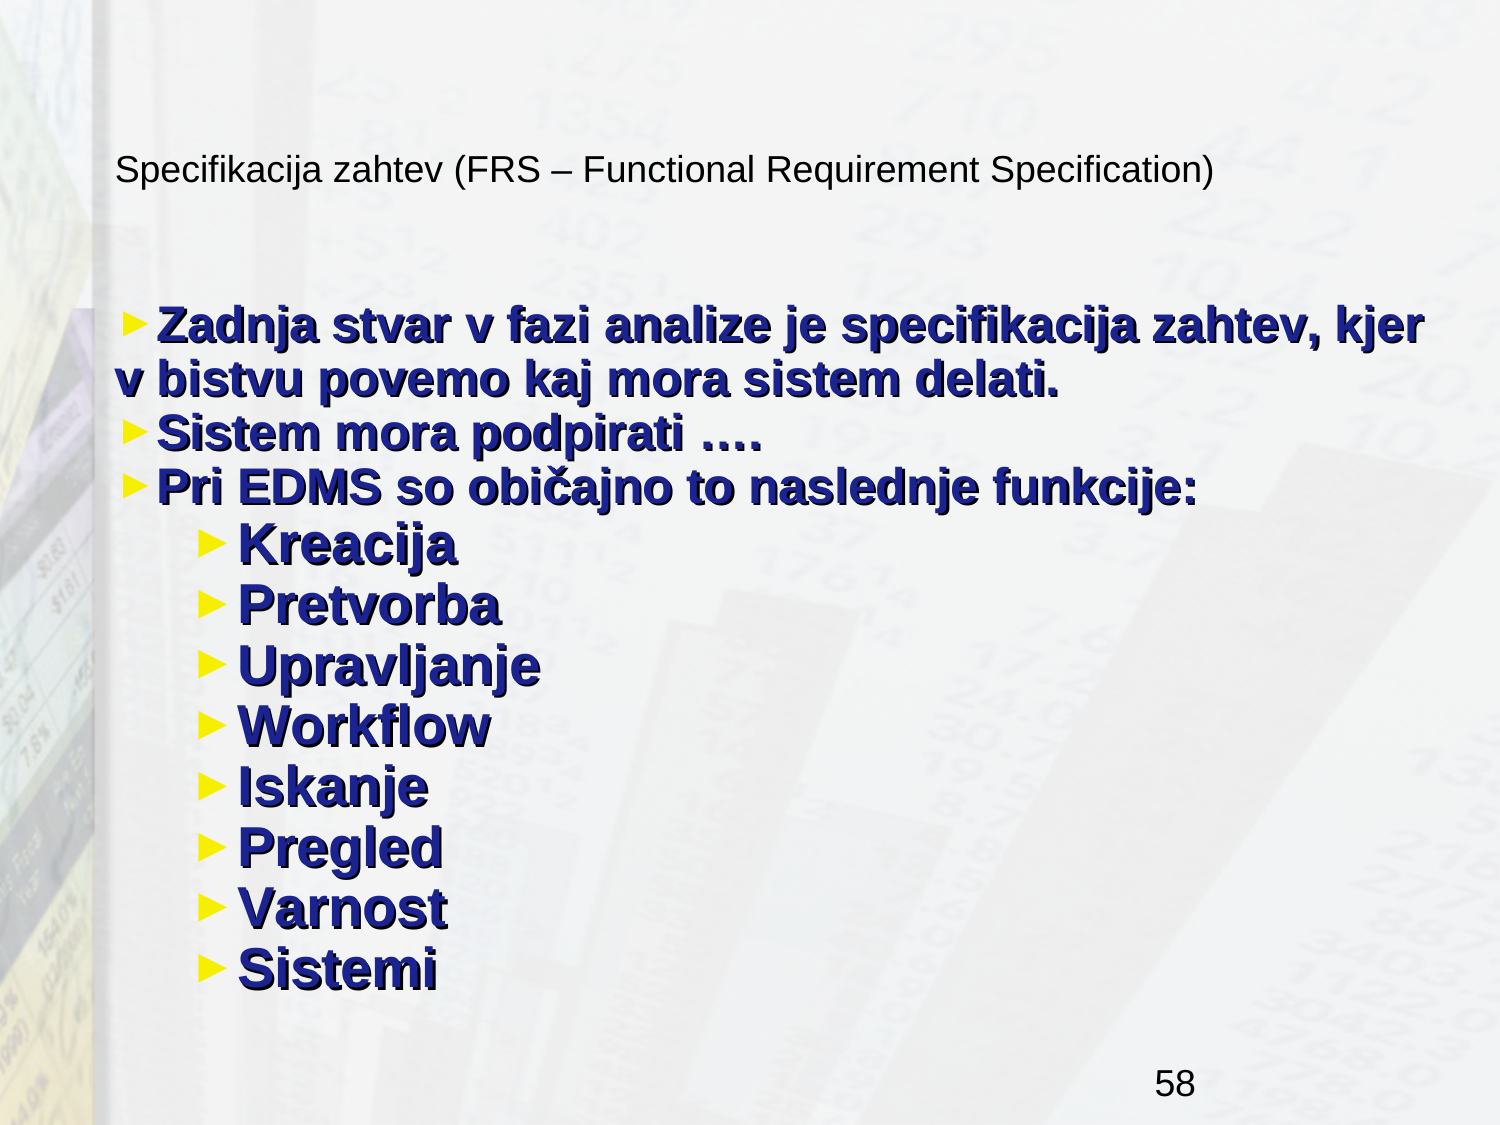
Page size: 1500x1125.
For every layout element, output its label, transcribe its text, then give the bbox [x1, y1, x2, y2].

list Zadnja stvar v fazi analize je specifikacija zahtev, kjer v bistvu povemo kaj mora sistem delati. Sistem mora podpirati …. Pri EDMS so običajno to naslednje funkcije: Kreacija Pretvorba Upravljanje Workflow Iskanje Pregled Varnost Sistemi [100, 290, 1447, 1008]
text_box Specifikacija zahtev (FRS – Functional Requirement Specification) [99, 137, 1313, 198]
picture [0, 0, 1500, 1125]
